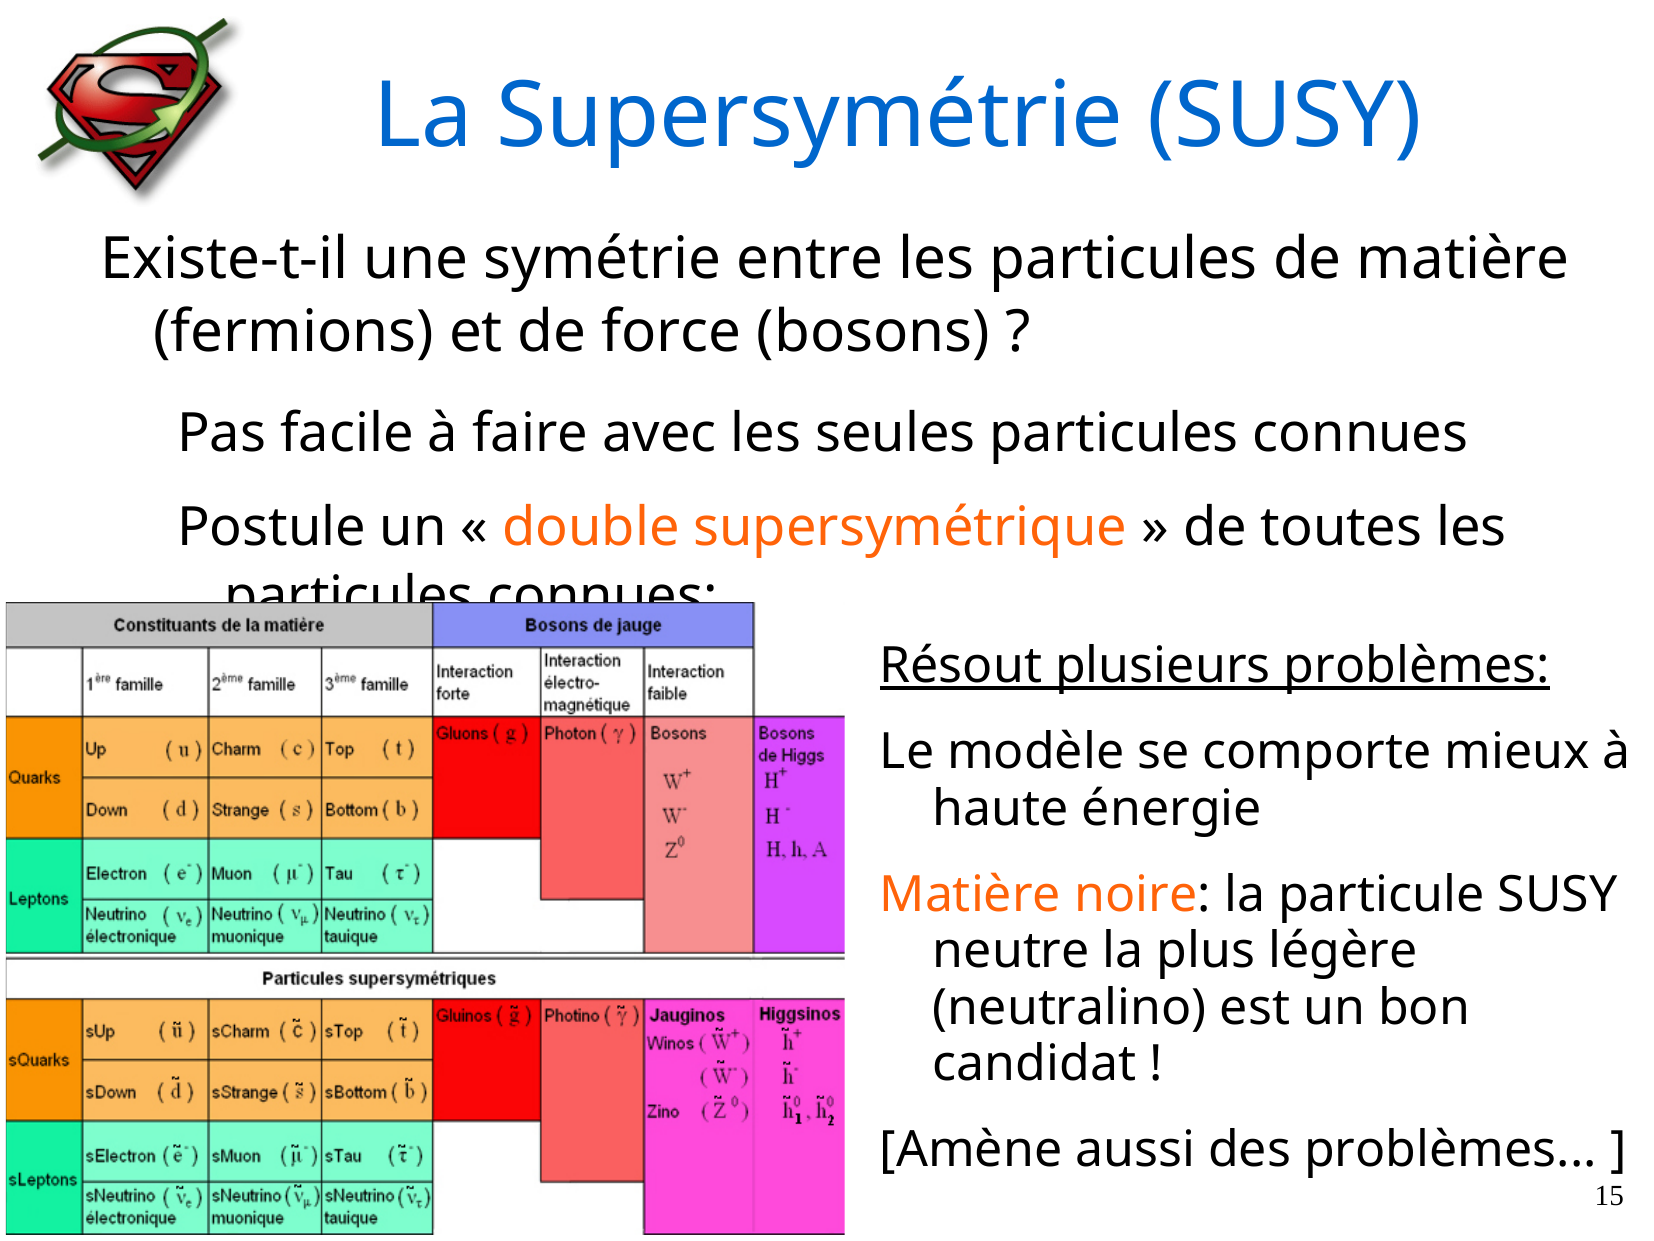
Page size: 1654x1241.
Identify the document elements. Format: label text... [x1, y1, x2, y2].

text_box Résout plusieurs problèmes: Le modèle se comporte mieux à haute énergie Matière noire: la particule SUSY neutre la plus légère (neutralino) est un bon candidat ! [Amène aussi des problèmes... ] [862, 637, 1636, 1193]
list Existe-t-il une symétrie entre les particules de matière (fermions) et de force (bosons) ? Pas facile à faire avec les seules particules connues Postule un « double supersymétrique » de toutes les particules connues: [82, 219, 1571, 587]
picture [35, 16, 245, 207]
title La Supersymétrie (SUSY)‏ [0, 8, 1654, 216]
picture [5, 602, 845, 1235]
